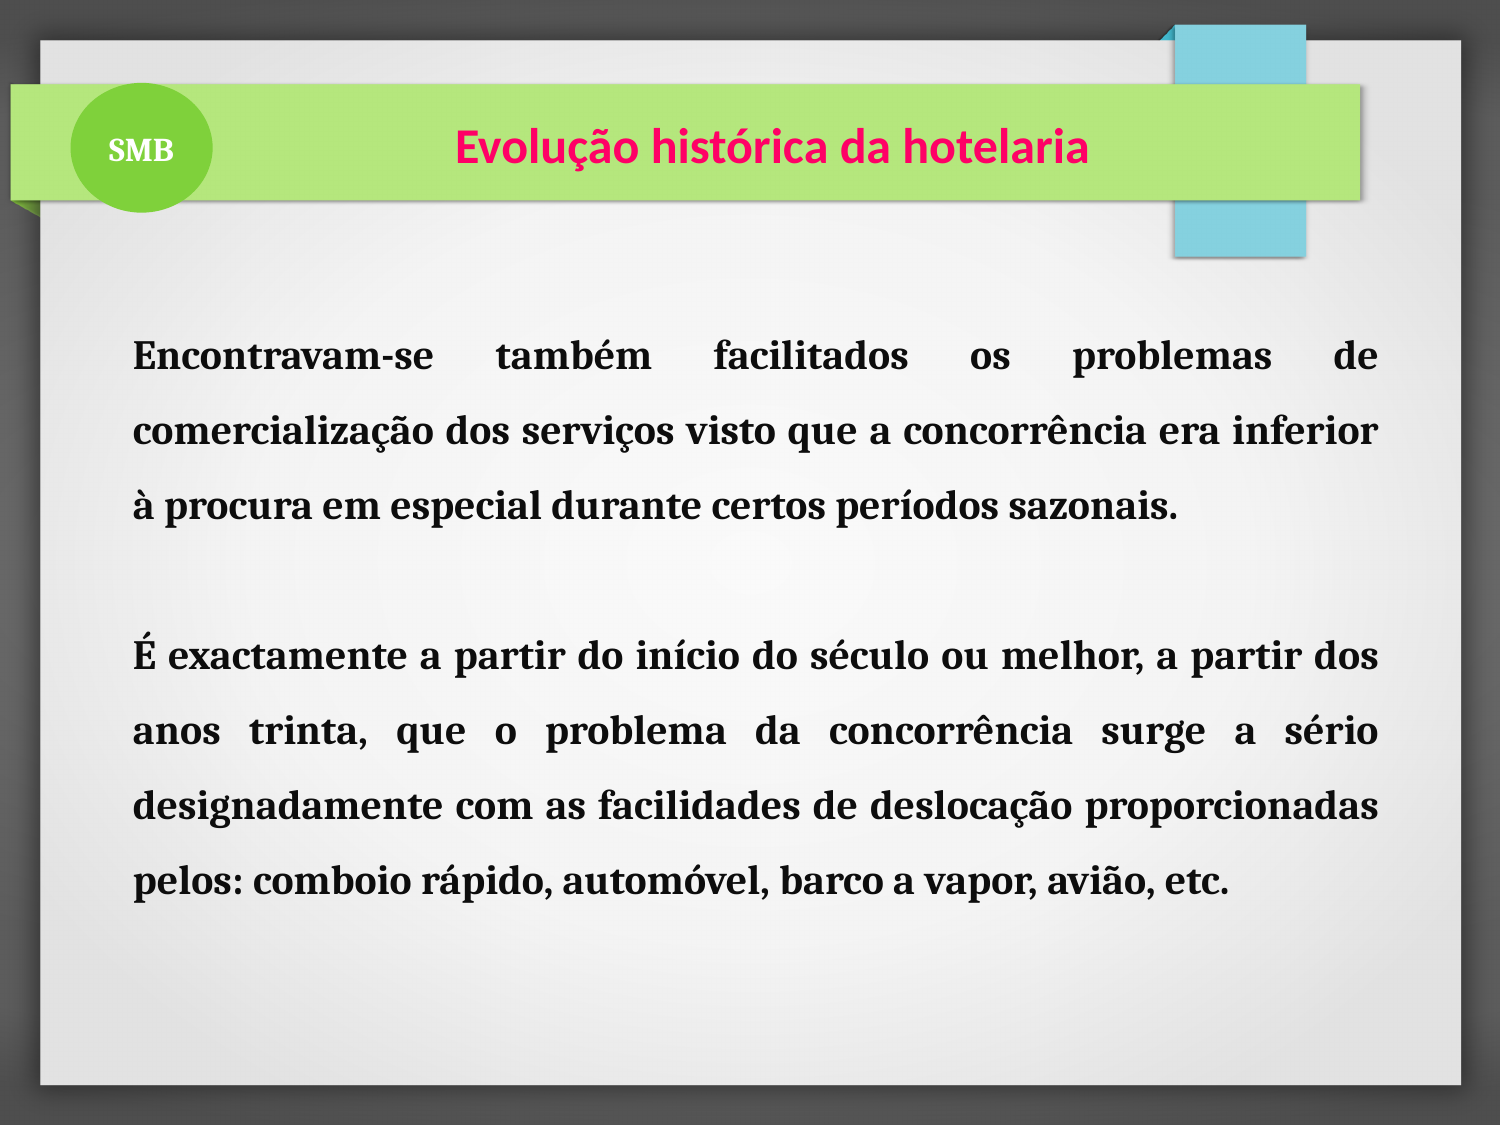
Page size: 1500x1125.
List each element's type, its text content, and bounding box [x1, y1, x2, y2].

text_box Encontravam-se também facilitados os problemas de comercialização dos serviços visto que a concorrência era inferior à procura em especial durante certos períodos sazonais. É exactamente a partir do início do século ou melhor, a partir dos anos trinta, que o problema da concorrência surge a sério designadamente com as facilidades de deslocação proporcionadas pelos: comboio rápido, automóvel, barco a vapor, avião, etc. [118, 295, 1395, 911]
text_box SMB [70, 82, 213, 213]
picture [0, 0, 1500, 1125]
text_box Evolução histórica da hotelaria [224, 106, 1312, 182]
